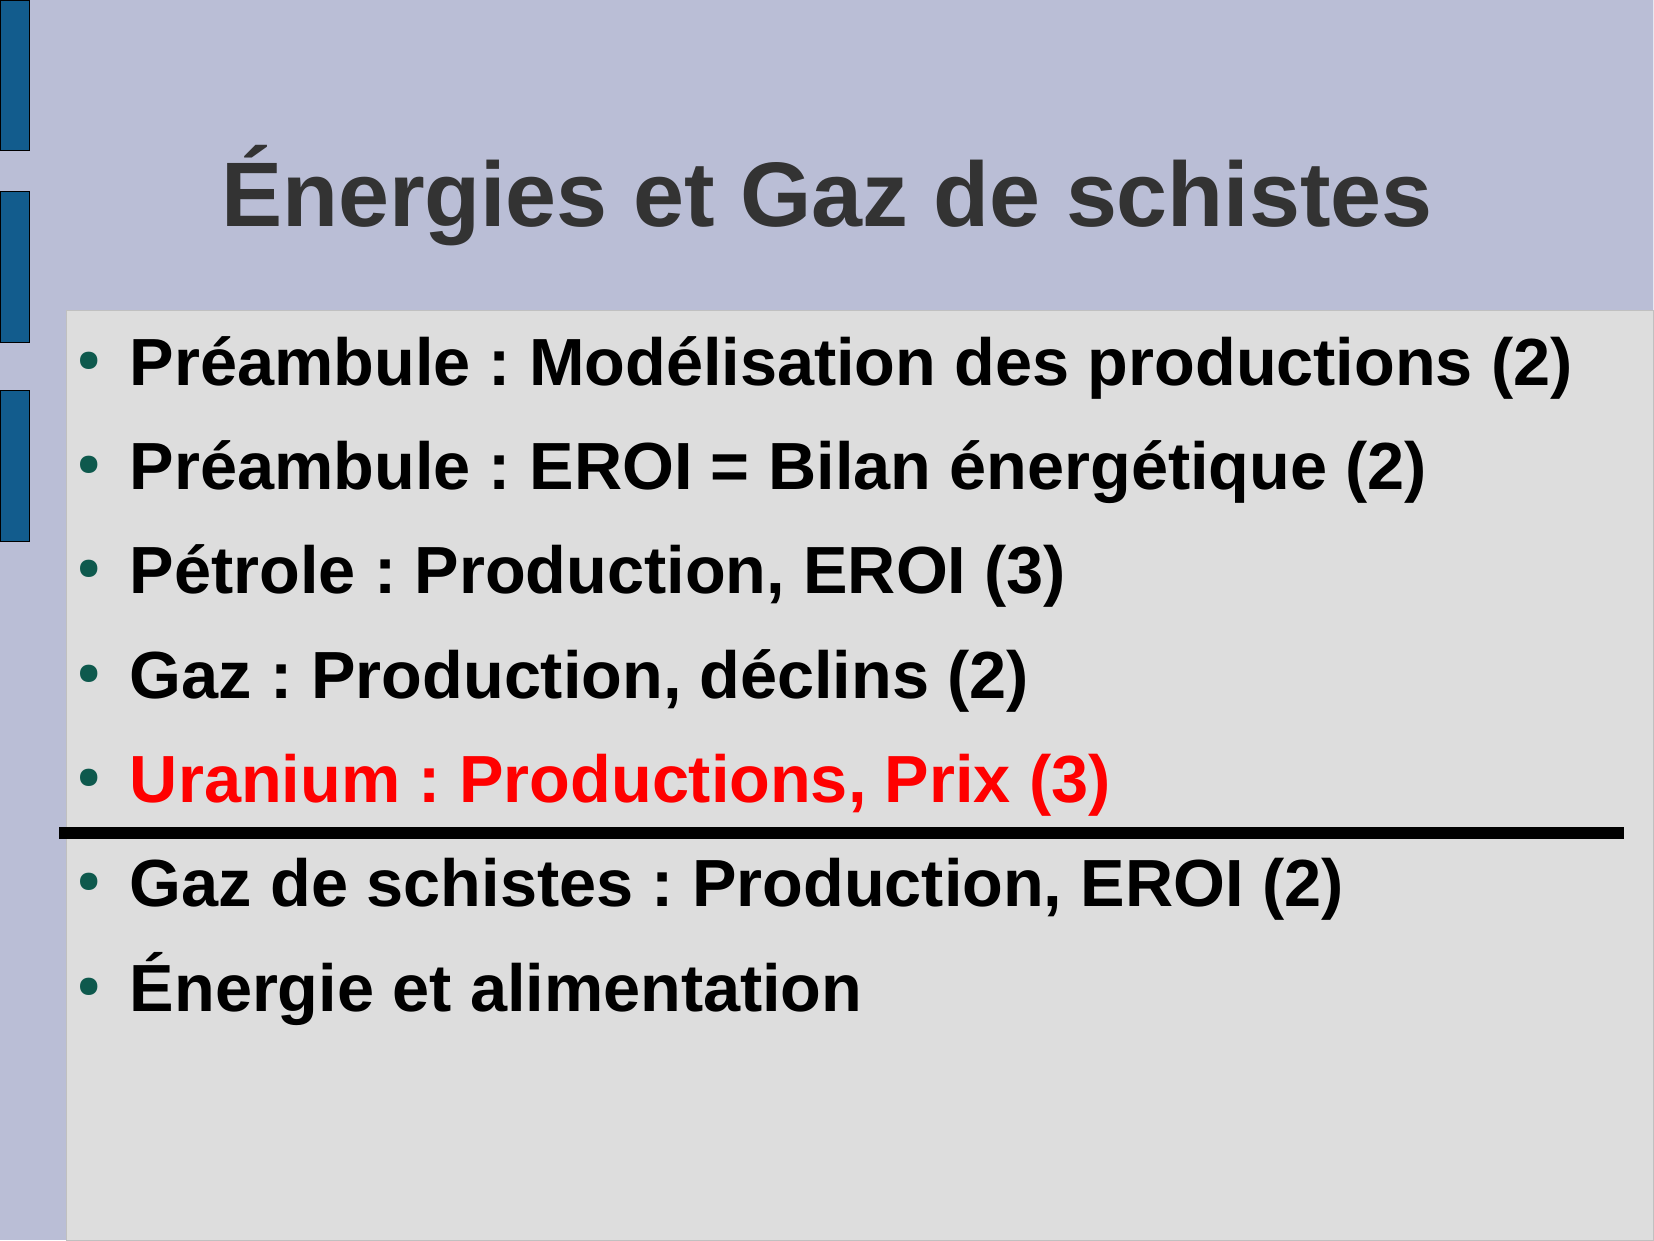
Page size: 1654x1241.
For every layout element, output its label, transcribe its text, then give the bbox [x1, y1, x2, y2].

list Préambule : Modélisation des productions (2) Préambule : EROI = Bilan énergétique (2) Pétrole : Production, EROI (3) Gaz : Production, déclins (2) Uranium : Productions, Prix (3) Gaz de schistes : Production, EROI (2) Énergie et alimentation [59, 324, 1625, 1130]
title Énergies et Gaz de schistes [121, 91, 1534, 299]
